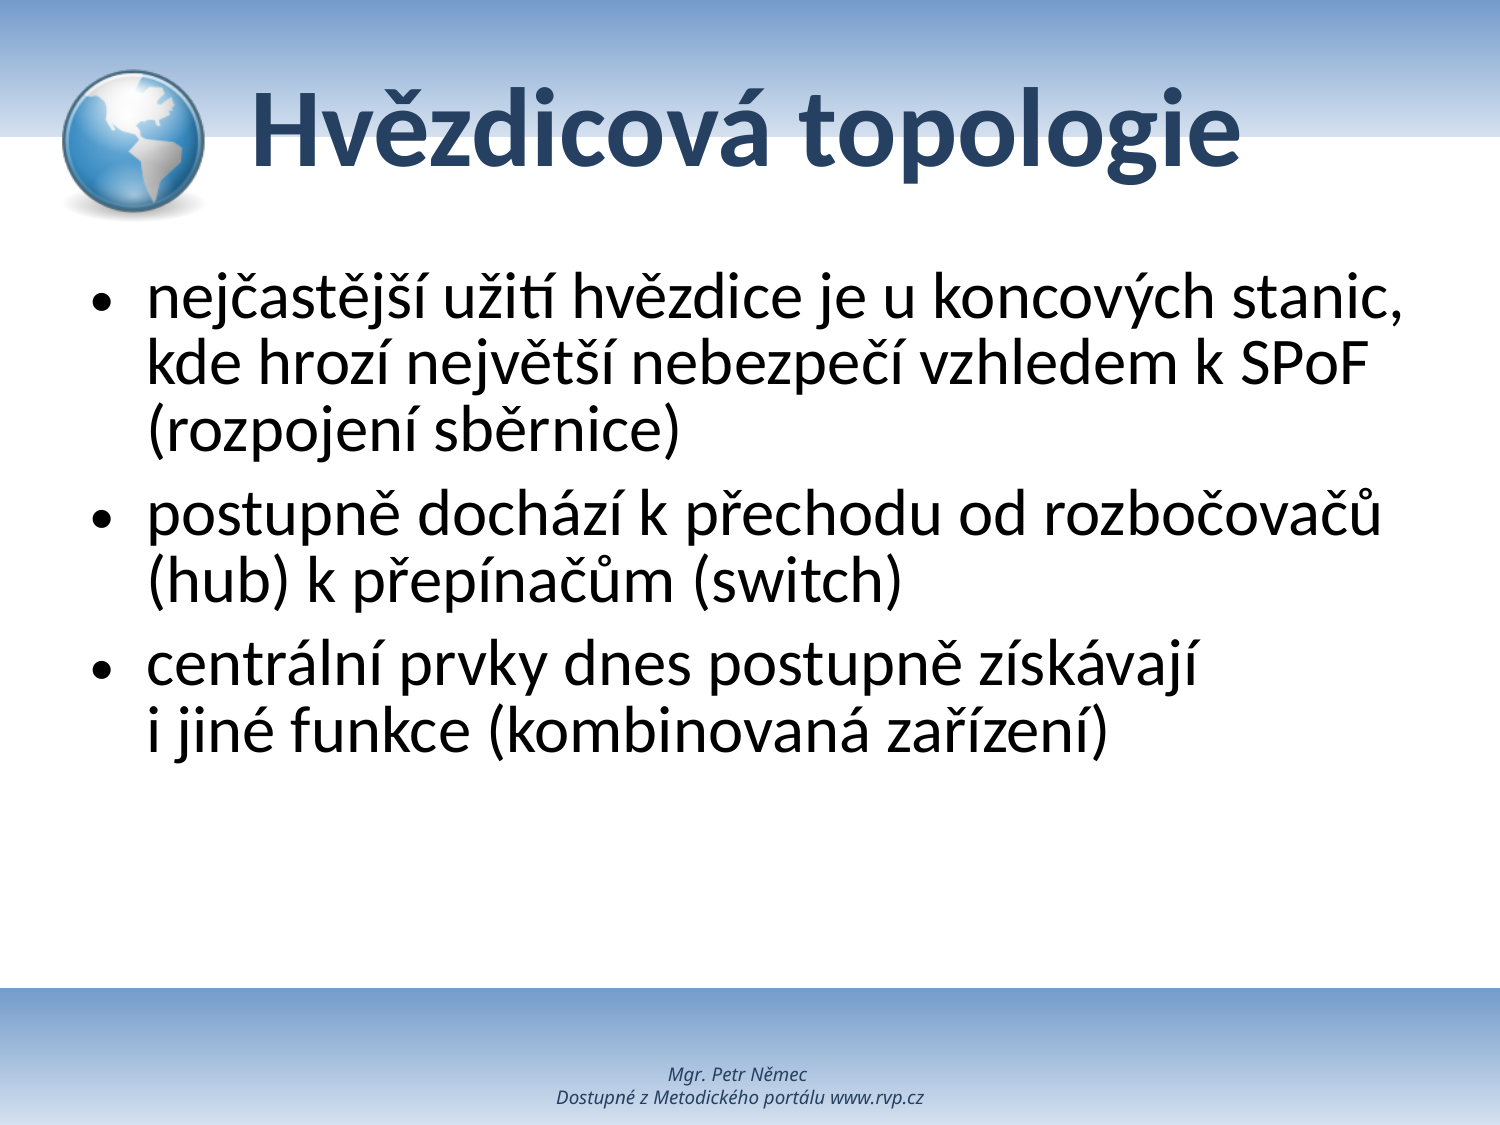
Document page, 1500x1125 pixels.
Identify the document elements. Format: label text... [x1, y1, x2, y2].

list nejčastější užití hvězdice je u koncových stanic, kde hrozí největší nebezpečí vzhledem k SPoF (rozpojení sběrnice) postupně dochází k přechodu od rozbočovačů (hub) k přepínačům (switch) centrální prvky dnes postupně získávají i jiné funkce (kombinovaná zařízení) [75, 260, 1426, 1004]
picture [56, 67, 211, 222]
title Hvězdicová topologie [235, 45, 1426, 233]
